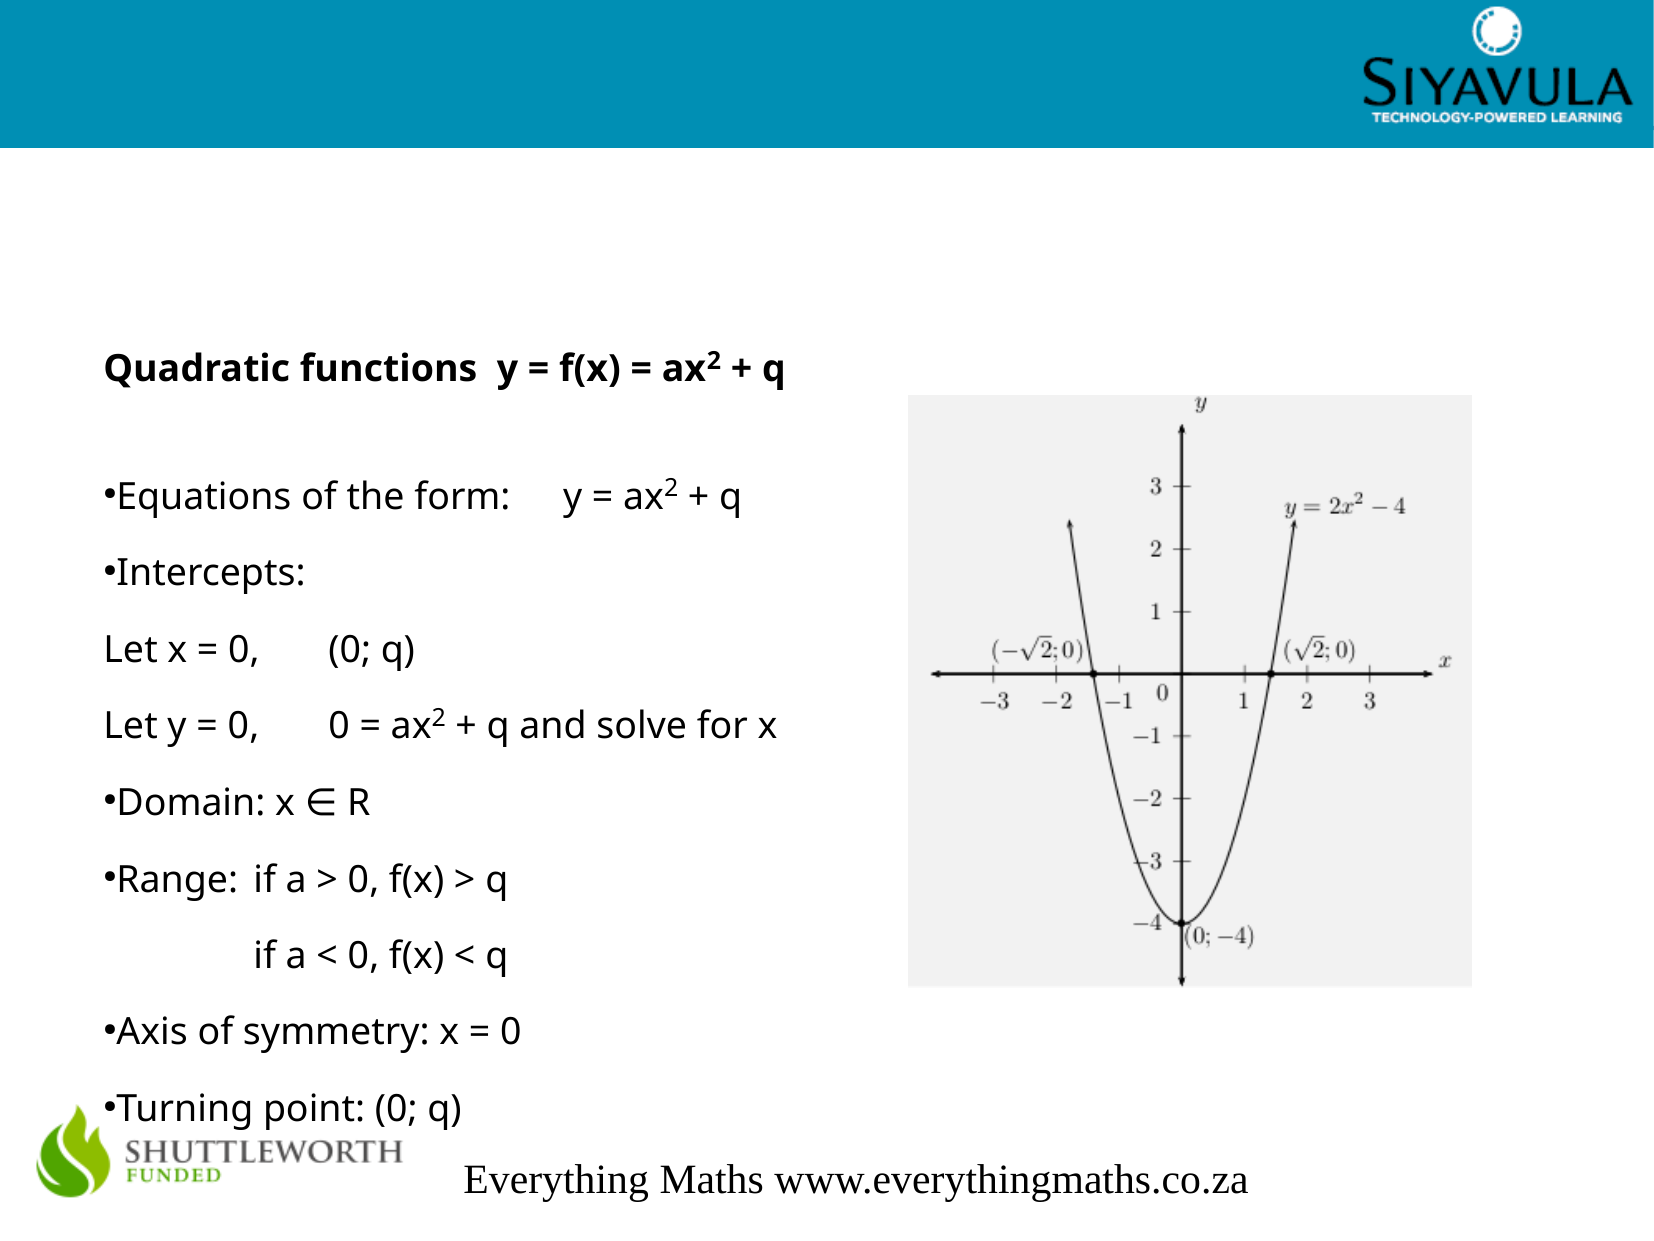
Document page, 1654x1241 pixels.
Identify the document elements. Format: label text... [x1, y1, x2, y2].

text_box Everything Maths www.everythingmaths.co.za [354, 1155, 1359, 1211]
picture [908, 395, 1472, 988]
text_box Quadratic functions y = f(x) = ax2 + q Equations of the form: y = ax2 + q Intercepts: Let x = 0, (0; q) Let y = 0, 0 = ax2 + q and solve for x Domain: x ∈ R Range: if a > 0, f(x) > q if a < 0, f(x) < q Axis of symmetry: x = 0 Turning point: (0; q) [88, 334, 1565, 1155]
